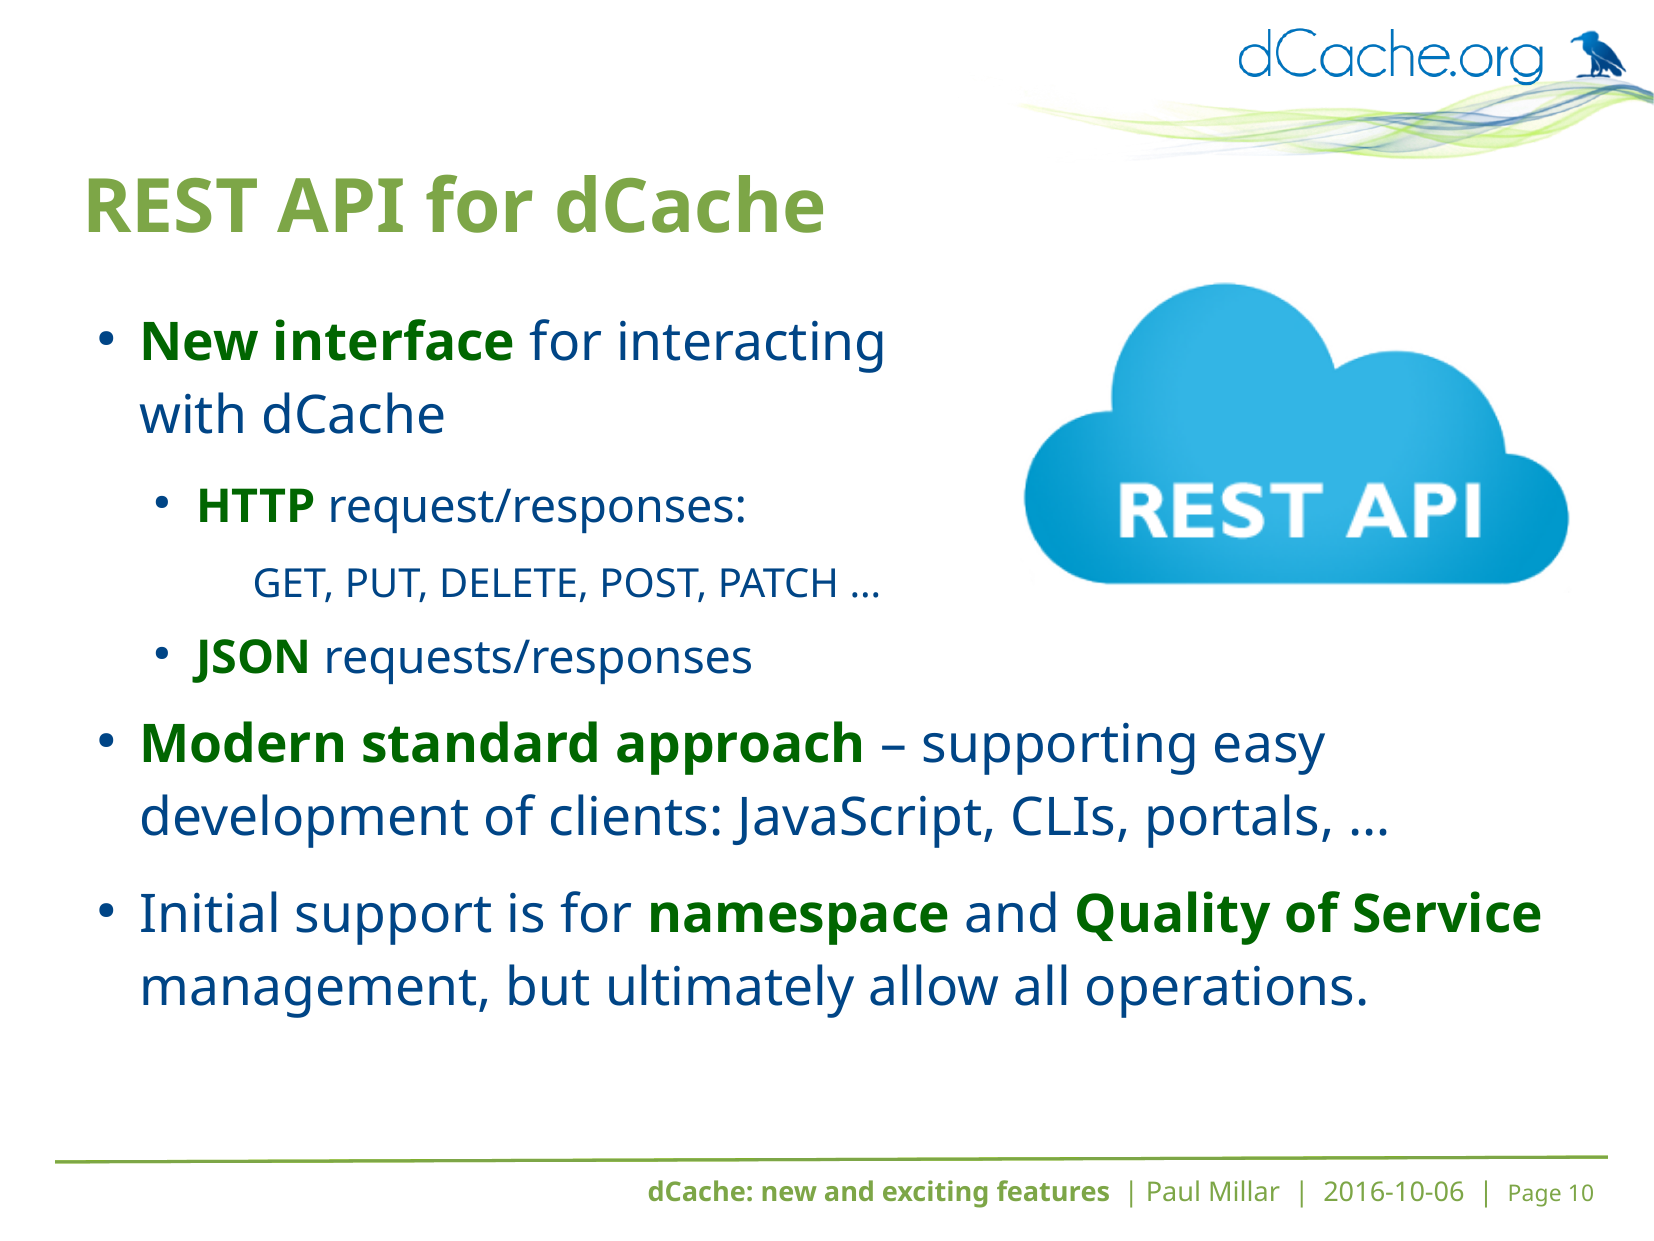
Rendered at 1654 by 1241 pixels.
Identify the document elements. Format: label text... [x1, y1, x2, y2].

picture [1020, 281, 1574, 593]
list New interface for interacting with dCache HTTP request/responses: GET, PUT, DELETE, POST, PATCH … JSON requests/responses Modern standard approach – supporting easy development of clients: JavaScript, CLIs, portals, … Initial support is for namespace and Quality of Service management, but ultimately allow all operations. [82, 302, 1571, 1023]
title REST API for dCache [82, 155, 1605, 252]
picture [956, 16, 1654, 169]
